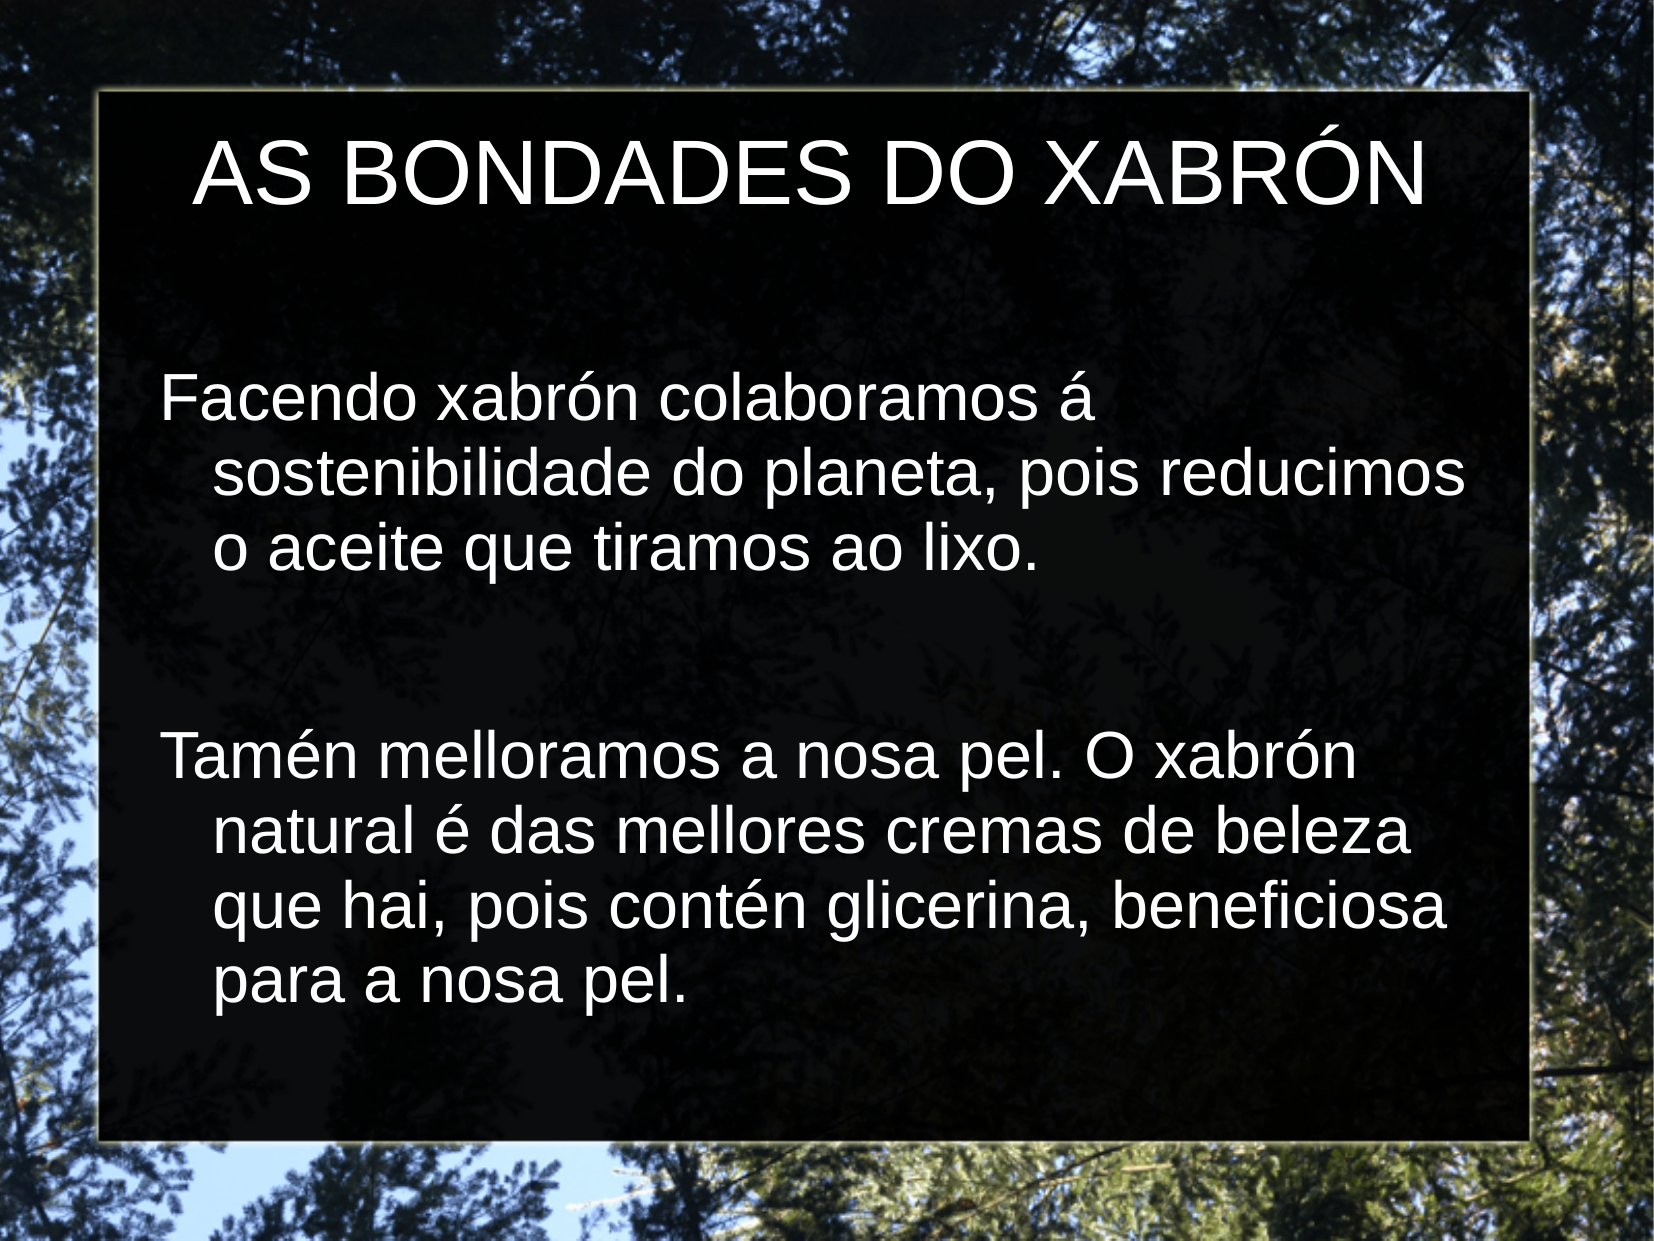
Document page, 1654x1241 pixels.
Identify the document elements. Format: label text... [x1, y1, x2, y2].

title AS BONDADES DO XABRÓN [88, 88, 1536, 257]
picture [0, 0, 1654, 1241]
list Facendo xabrón colaboramos á sostenibilidade do planeta, pois reducimos o aceite que tiramos ao lixo. Tamén melloramos a nosa pel. O xabrón natural é das mellores cremas de beleza que hai, pois contén glicerina, beneficiosa para a nosa pel. [141, 360, 1501, 1099]
